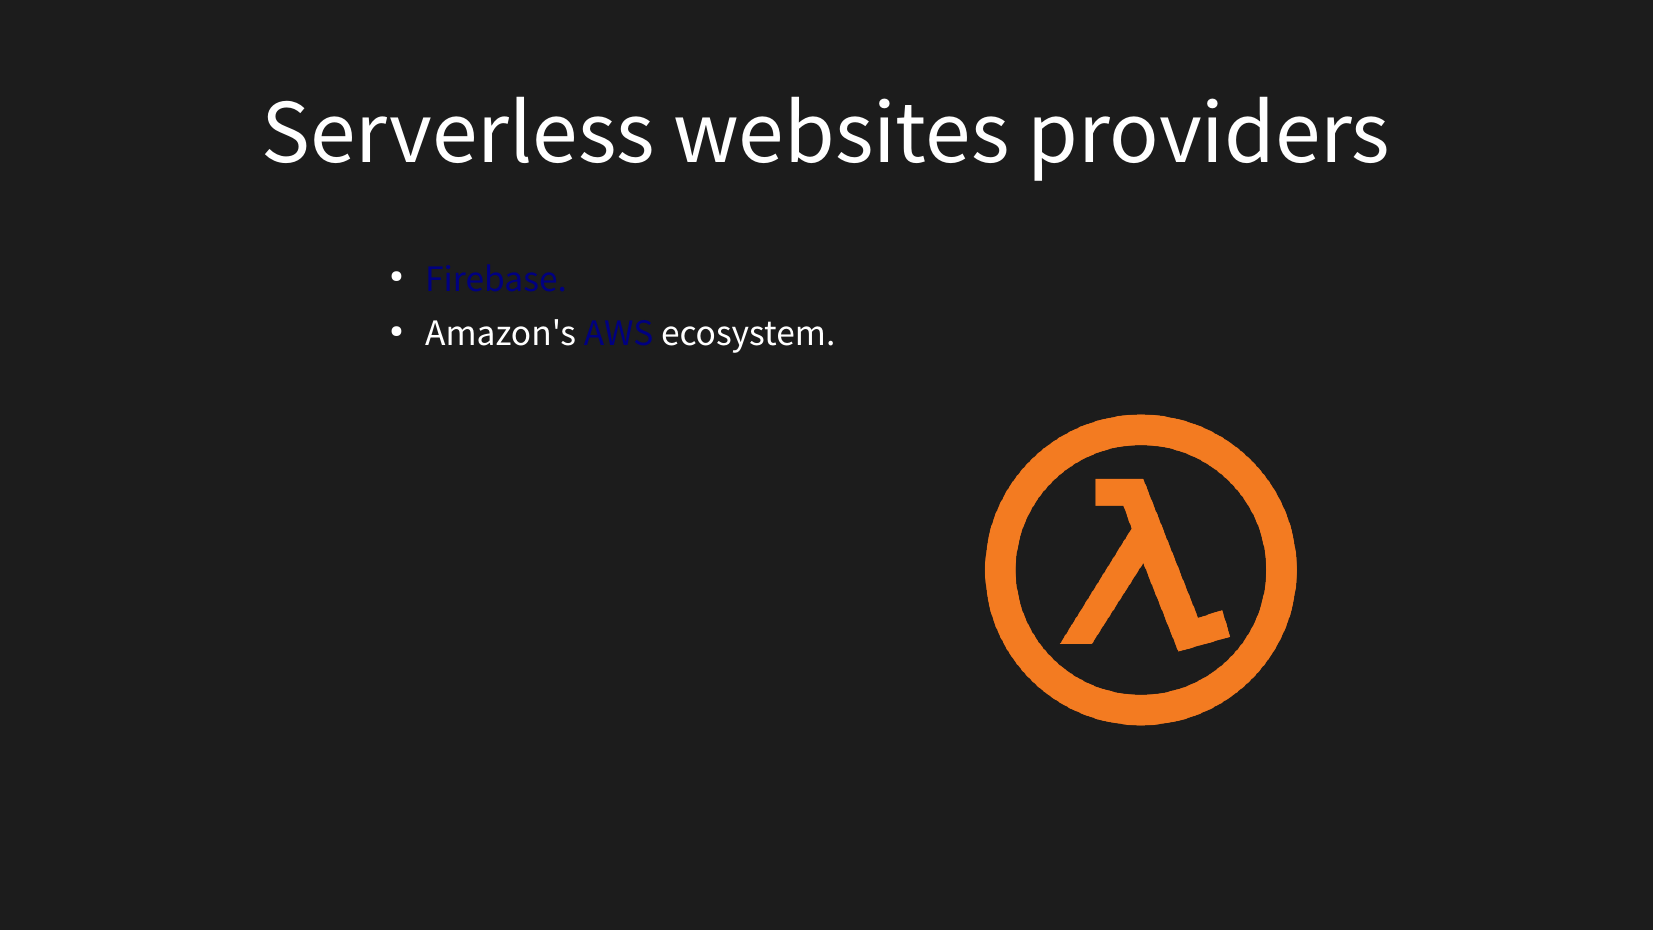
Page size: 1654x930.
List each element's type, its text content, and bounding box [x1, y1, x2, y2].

title Serverless websites providers [0, 14, 1653, 246]
text_box Firebase. Amazon's AWS ecosystem. [375, 240, 1336, 364]
picture [975, 405, 1306, 736]
